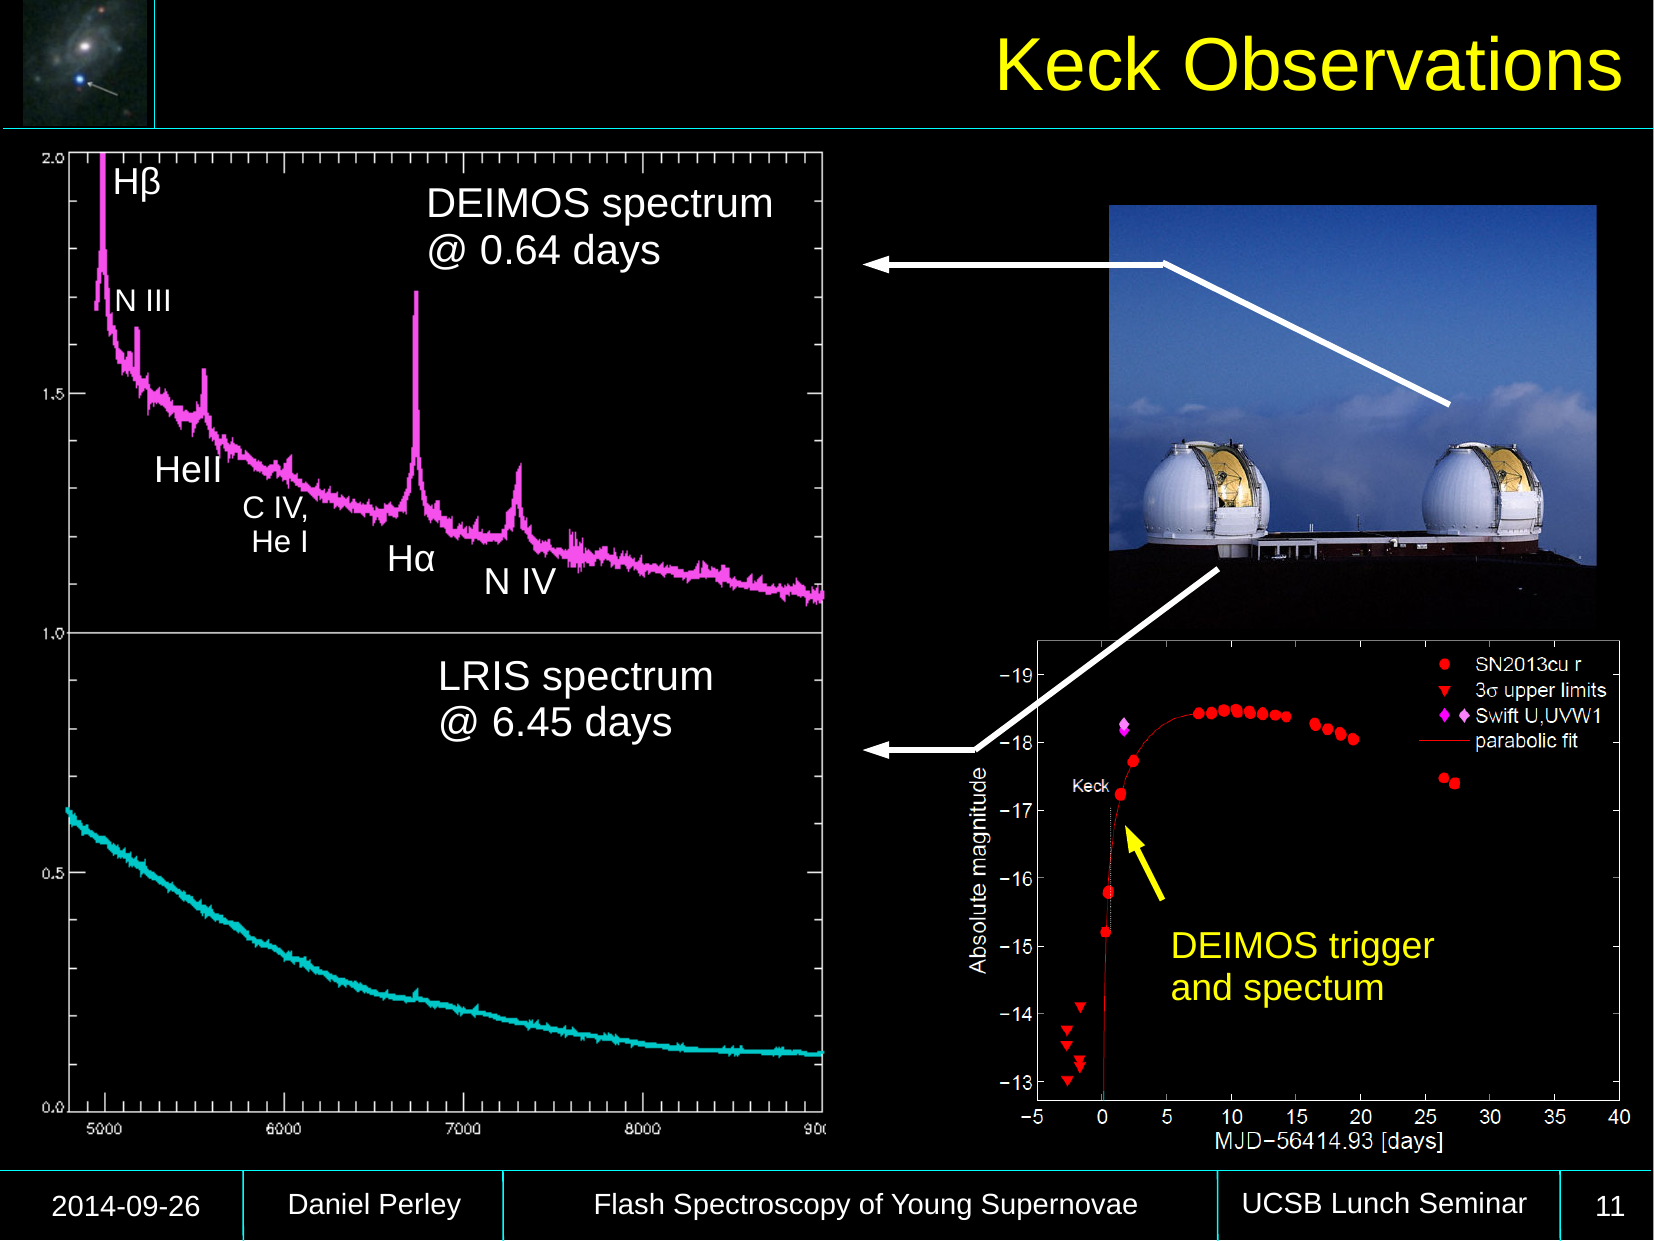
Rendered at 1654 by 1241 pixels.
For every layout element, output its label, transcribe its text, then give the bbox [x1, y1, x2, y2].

picture [23, 0, 147, 126]
text_box C IV, He I [203, 479, 358, 570]
text_box HeII [132, 438, 245, 502]
picture [937, 205, 1642, 1156]
picture [37, 149, 826, 1153]
text_box DEIMOS trigger and spectum [1152, 913, 1501, 1019]
text_box DEIMOS spectrum @ 0.64 days [408, 169, 821, 284]
text_box N IV [451, 550, 589, 614]
title Keck Observations [187, 21, 1624, 108]
text_box Hα [369, 527, 456, 590]
text_box LRIS spectrum @ 6.45 days [420, 642, 833, 757]
text_box N III [84, 272, 202, 329]
text_box [1275, 824, 1576, 1088]
text_box Hβ [94, 150, 182, 214]
